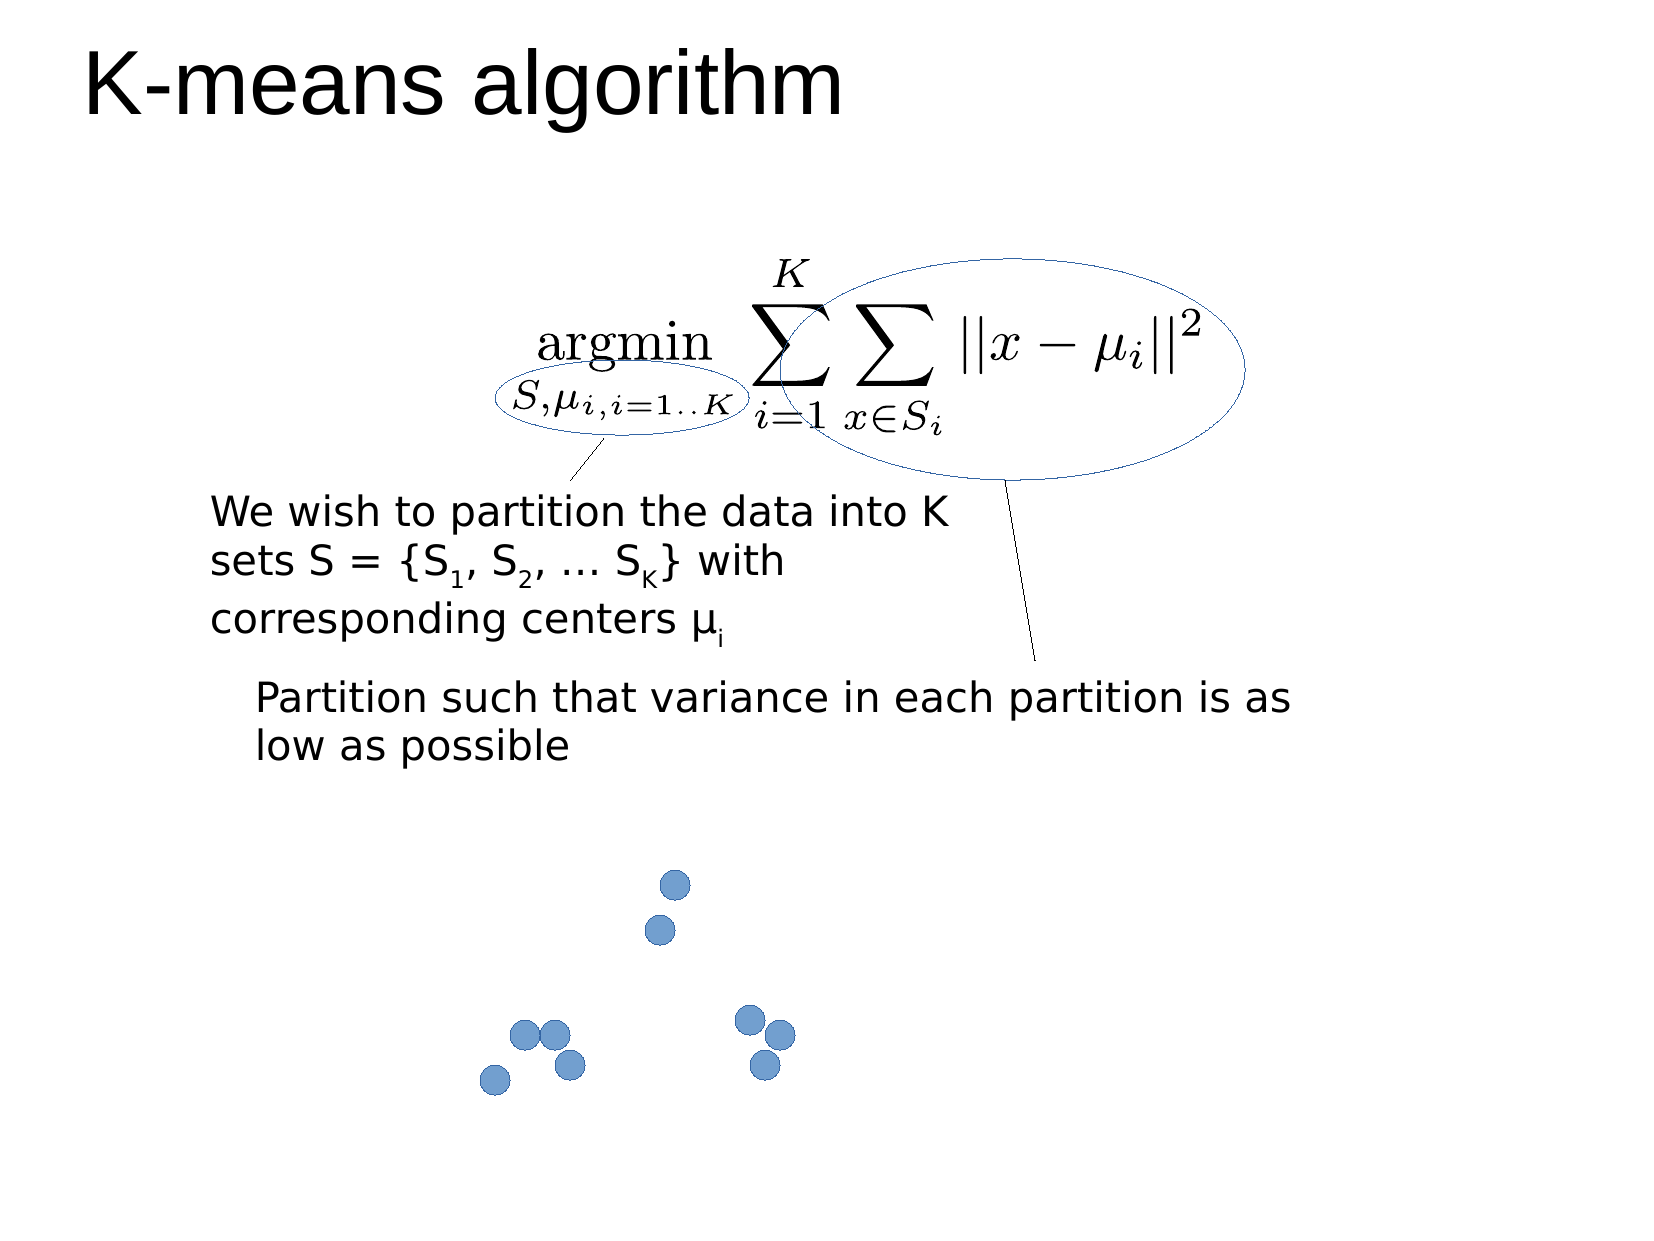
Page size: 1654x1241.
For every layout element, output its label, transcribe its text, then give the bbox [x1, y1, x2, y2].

text_box We wish to partition the data into K sets S = {S1, S2, … SK} with corresponding centers μi [195, 480, 976, 661]
text_box [660, 870, 691, 901]
text_box [480, 1065, 511, 1096]
text_box [510, 259, 1203, 436]
text_box [555, 1050, 586, 1081]
title K-means algorithm [82, 0, 1571, 166]
text_box Partition such that variance in each partition is as low as possible [240, 666, 1336, 856]
text_box [510, 1020, 571, 1051]
text_box [765, 1020, 796, 1051]
text_box [750, 1050, 781, 1081]
text_box [645, 915, 676, 946]
text_box [735, 1005, 766, 1036]
